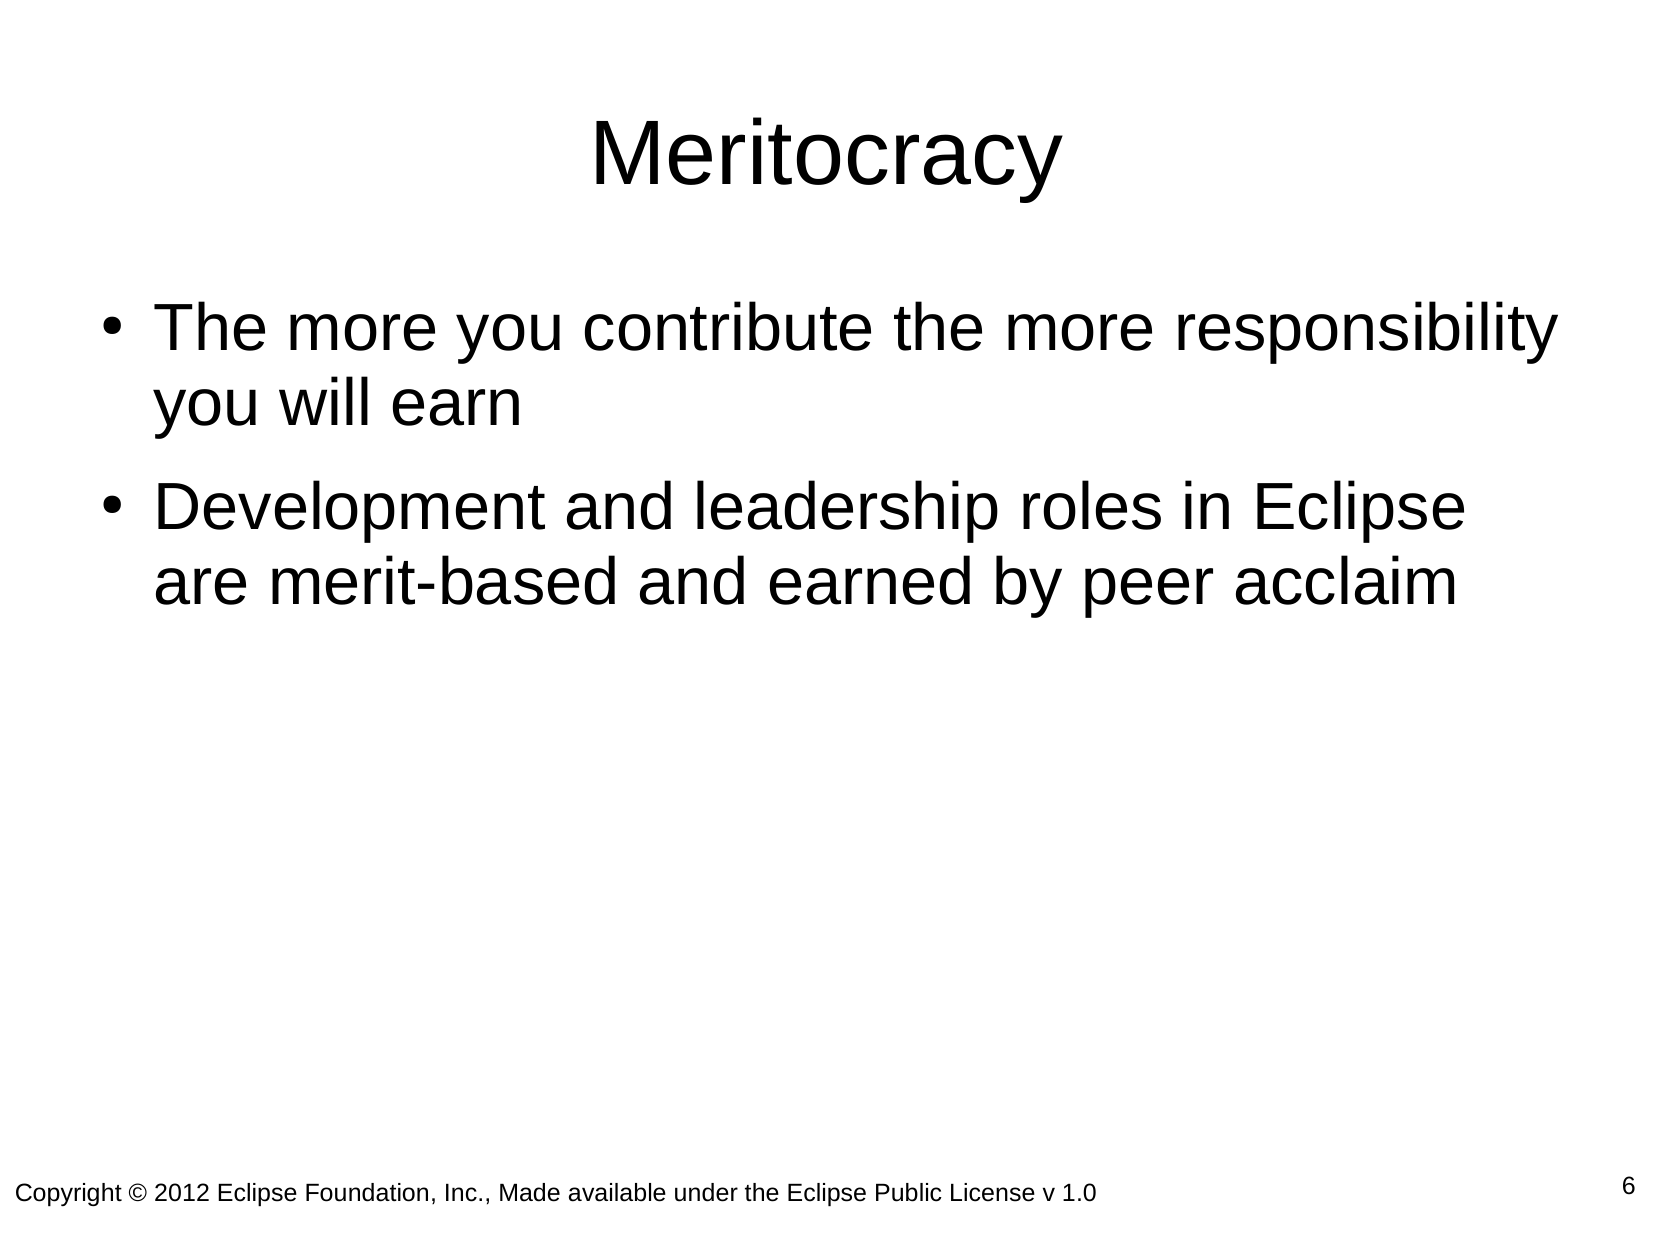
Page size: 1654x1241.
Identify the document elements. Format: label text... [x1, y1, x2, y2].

title Meritocracy [82, 49, 1571, 257]
list The more you contribute the more responsibility you will earn Development and leadership roles in Eclipse are merit-based and earned by peer acclaim [82, 290, 1571, 1109]
